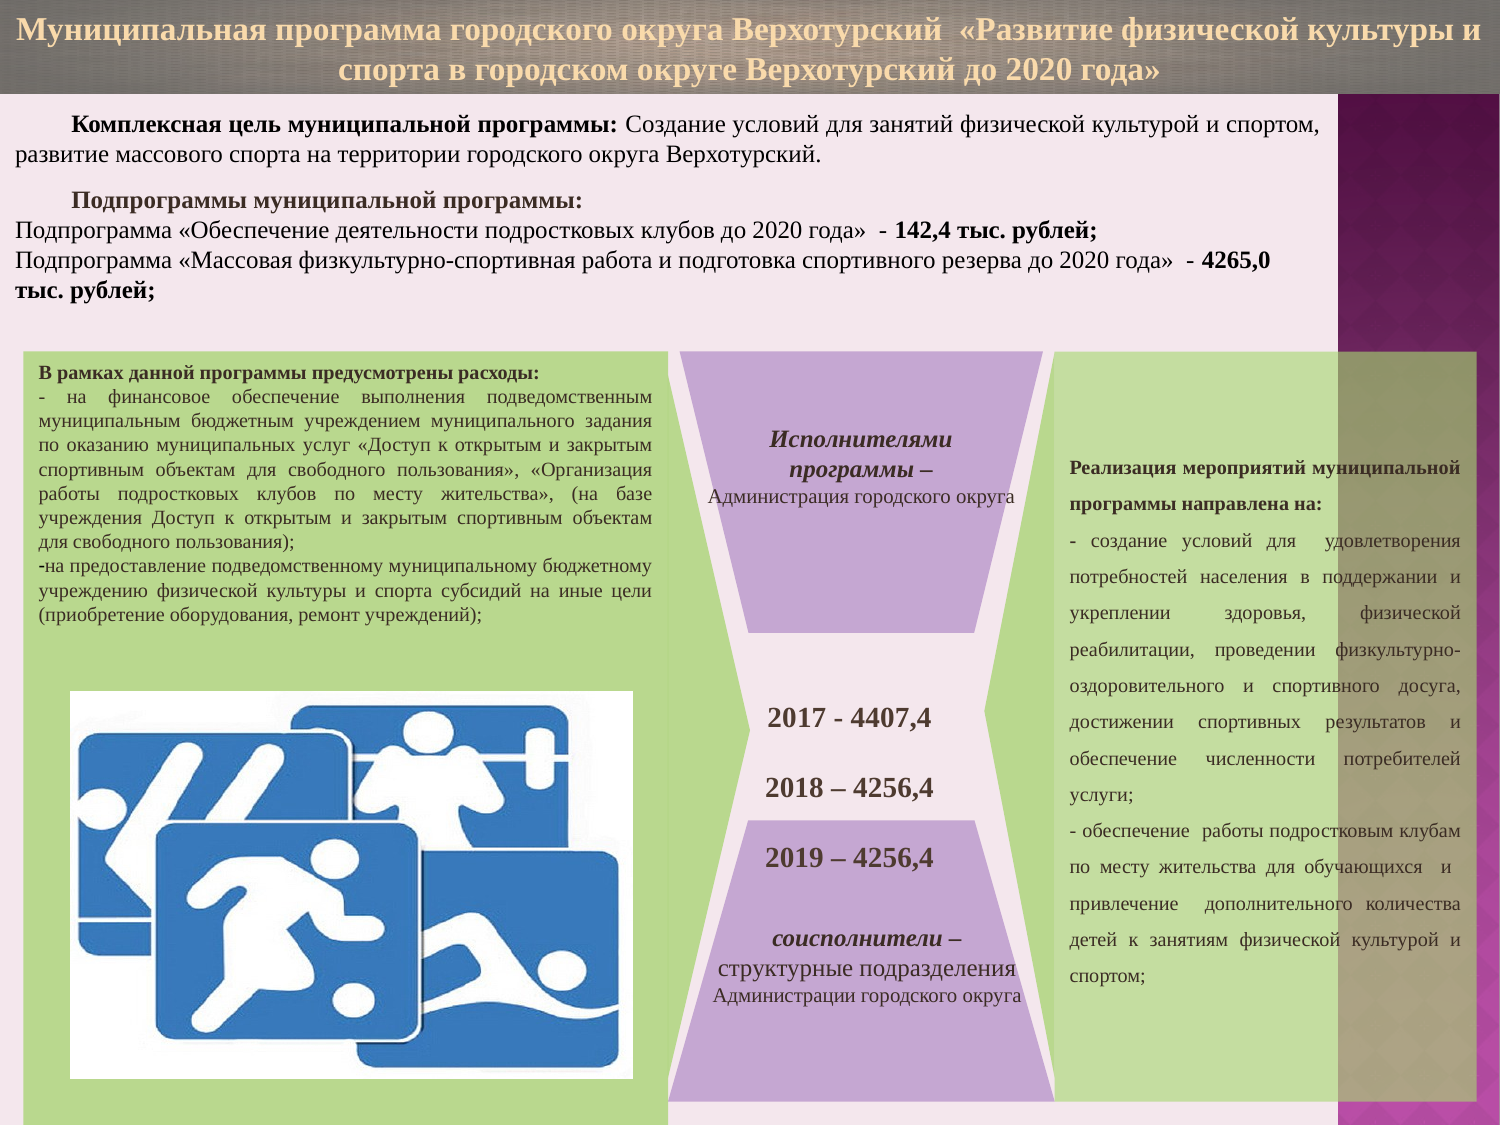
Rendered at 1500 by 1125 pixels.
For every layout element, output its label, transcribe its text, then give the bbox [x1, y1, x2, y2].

text_box 2017 - 4407,4 2018 – 4256,4 2019 – 4256,4 [750, 656, 973, 762]
text_box [679, 351, 1043, 401]
text_box Реализация мероприятий муниципальной программы направлена на: - создание условий для удовлетворения потребностей населения в поддержании и укреплении здоровья, физической реабилитации, проведении физкультурно-оздоровительного и спортивного досуга, достижении спортивных результатов и обеспечение численности потребителей услуги; - обеспечение работы подростковым клубам по месту жительства для обучающихся и привлечение дополнительного количества детей к занятиям физической культурой и спортом; [1055, 352, 1477, 1102]
text_box В рамках данной программы предусмотрены расходы: - на финансовое обеспечение выполнения подведомственным муниципальным бюджетным учреждением муниципального задания по оказанию муниципальных услуг «Доступ к открытым и закрытым спортивным объектам для свободного пользования», «Организация работы подростковых клубов по месту жительства», (на базе учреждения Доступ к открытым и закрытым спортивным объектам для свободного пользования); на предоставление подведомственному муниципальному бюджетному учреждению физической культуры и спорта субсидий на иные цели (приобретение оборудования, ремонт учреждений); [23, 351, 668, 1125]
text_box [984, 351, 1055, 1079]
text_box Исполнителями программы – Администрация городского округа [691, 387, 1031, 574]
text_box [668, 1020, 1055, 1102]
text_box Муниципальная программа городского округа Верхотурский «Развитие физической культуры и спорта в городском округе Верхотурский до 2020 года» [0, 0, 1500, 95]
text_box [902, 857, 907, 866]
text_box Подпрограммы муниципальной программы: Подпрограмма «Обеспечение деятельности подростковых клубов до 2020 года» - 142,4 тыс. рублей; Подпрограмма «Массовая физкультурно-спортивная работа и подготовка спортивного резерва до 2020 года» - 4265,0 тыс. рублей; [0, 176, 1336, 311]
text_box [784, 849, 788, 866]
text_box [734, 820, 988, 867]
picture [70, 691, 633, 1079]
text_box Комплексная цель муниципальной программы: Создание условий для занятий физической культурой и спортом, развитие массового спорта на территории городского округа Верхотурский. [0, 100, 1336, 176]
text_box [668, 375, 750, 1078]
text_box [734, 574, 989, 633]
text_box соисполнители –структурные подразделения Администрации городского округа [691, 867, 1043, 1031]
